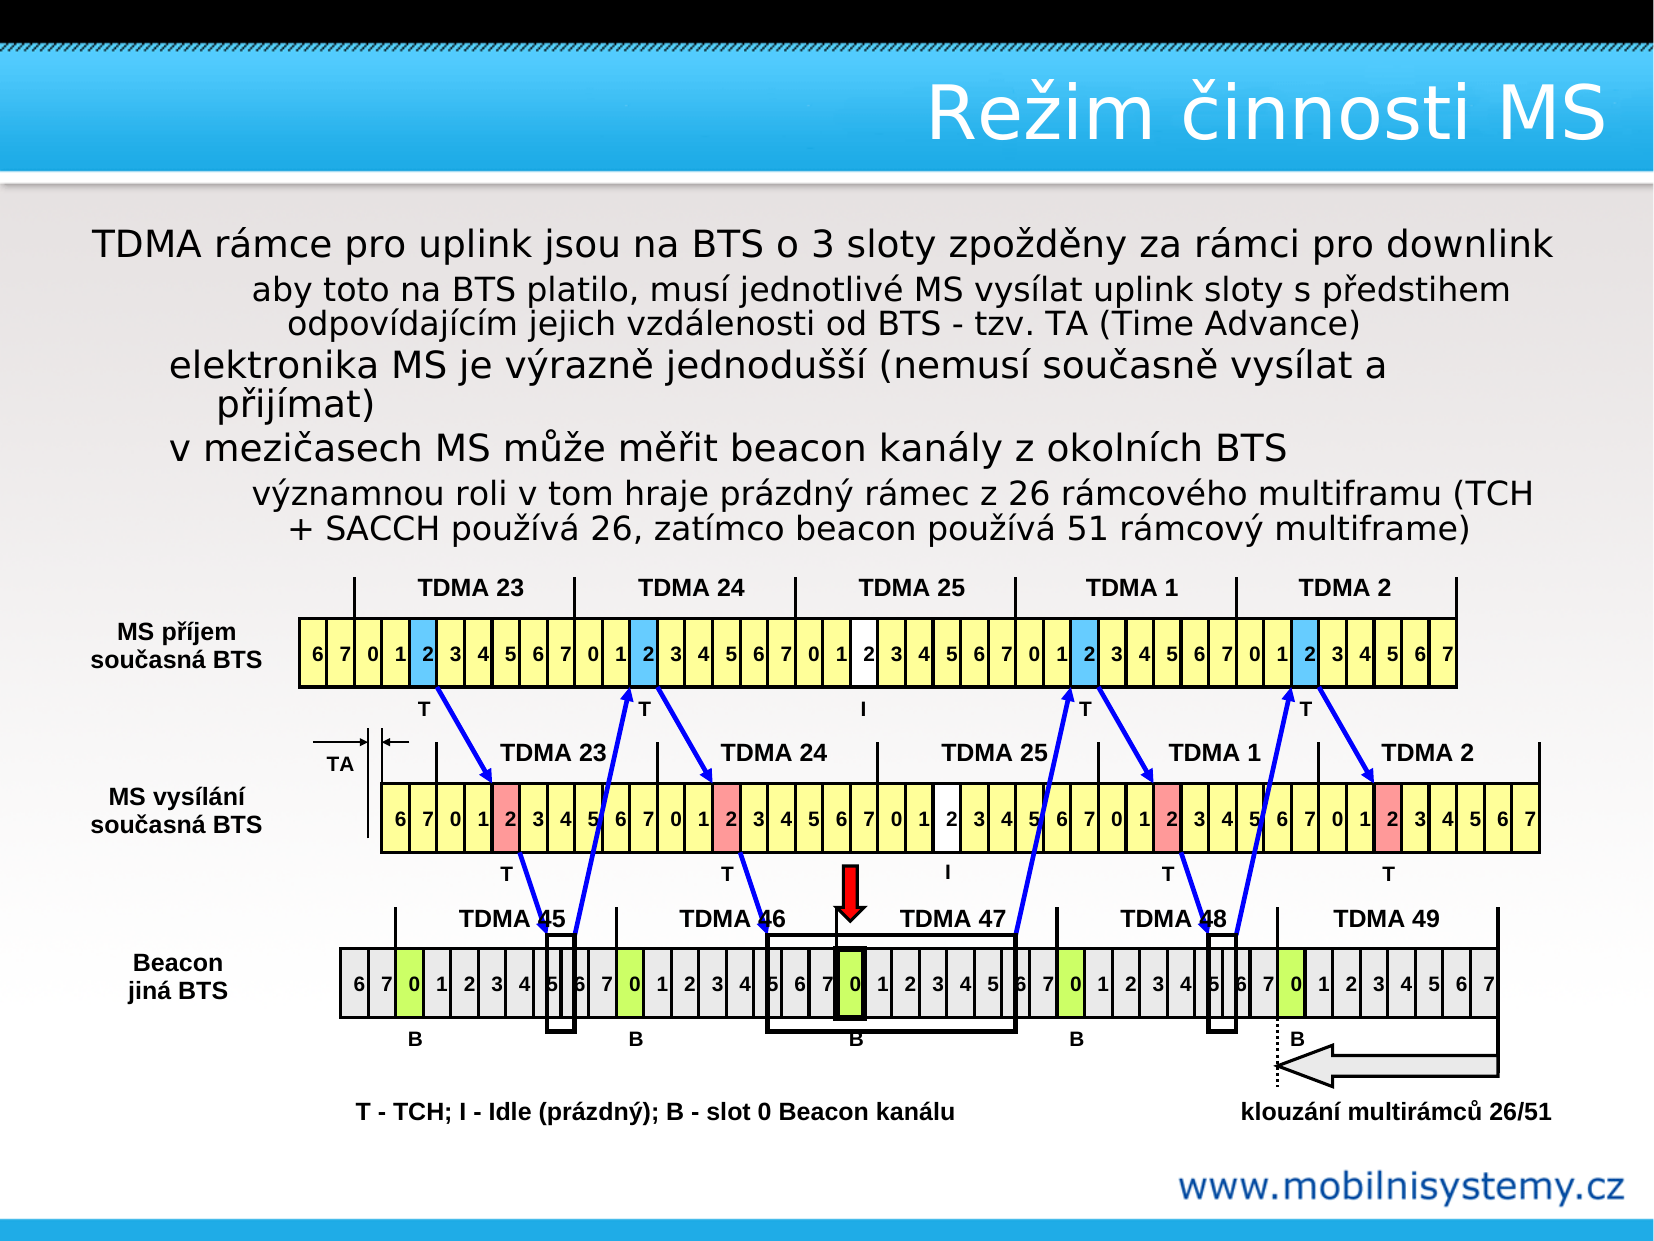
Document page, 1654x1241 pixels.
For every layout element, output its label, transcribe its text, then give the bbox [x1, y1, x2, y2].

text_box 5 [1015, 800, 1043, 839]
text_box 4 [1125, 634, 1153, 674]
text_box TDMA 47 [884, 937, 1013, 941]
text_box 4 [505, 965, 533, 1004]
text_box T [712, 855, 737, 894]
text_box [1348, 618, 1372, 634]
text_box [1511, 839, 1538, 853]
text_box [1320, 618, 1345, 634]
text_box 0 [1236, 634, 1263, 674]
text_box [1258, 839, 1262, 853]
text_box 3 [479, 965, 505, 1004]
text_box [877, 839, 904, 853]
text_box [1293, 618, 1317, 634]
text_box 5 [770, 965, 781, 1004]
text_box [1403, 674, 1427, 687]
text_box 2 [850, 634, 879, 674]
text_box [1236, 839, 1254, 853]
text_box [1224, 1004, 1234, 1018]
text_box [1484, 839, 1510, 853]
text_box 2 [1070, 634, 1099, 674]
text_box 5 [574, 800, 602, 839]
text_box [494, 618, 518, 634]
text_box [436, 839, 463, 853]
text_box [494, 783, 518, 800]
text_box 2 [671, 965, 700, 1004]
text_box [1279, 948, 1496, 965]
text_box 1 [822, 634, 850, 674]
text_box 3 [879, 634, 905, 674]
text_box 7 [1249, 965, 1277, 1004]
text_box 0 [1015, 634, 1043, 674]
text_box 4 [1346, 634, 1373, 674]
text_box [1183, 783, 1207, 800]
text_box [1211, 948, 1234, 965]
text_box TDMA 1 [1153, 731, 1277, 775]
text_box [618, 1004, 642, 1018]
text_box [631, 674, 656, 687]
text_box [1100, 618, 1124, 634]
text_box [645, 1004, 670, 1018]
text_box 6 [577, 965, 588, 1004]
text_box B [1056, 1020, 1085, 1060]
text_box 7 [368, 965, 397, 1004]
text_box 7 [988, 634, 1015, 674]
text_box [547, 839, 573, 853]
text_box [836, 866, 865, 922]
text_box [576, 783, 601, 800]
text_box [797, 618, 821, 634]
text_box [618, 948, 765, 965]
text_box [1320, 674, 1345, 687]
text_box 2 [1373, 800, 1403, 839]
text_box 1 [1125, 800, 1153, 839]
text_box [1128, 674, 1152, 687]
text_box MS vysílání současná BTS [75, 775, 279, 847]
text_box TDMA 45 [443, 896, 582, 941]
text_box 1 [1263, 634, 1291, 674]
text_box [879, 674, 904, 687]
text_box [659, 783, 683, 800]
text_box TDMA 2 [1366, 731, 1490, 775]
text_box [1265, 674, 1290, 687]
text_box 6 [1018, 965, 1029, 1004]
text_box 5 [1373, 634, 1401, 674]
text_box [604, 674, 628, 687]
text_box 4 [1387, 965, 1415, 1004]
text_box 2 [1153, 800, 1182, 839]
text_box [1346, 839, 1372, 853]
text_box [1155, 618, 1179, 634]
text_box [411, 618, 435, 634]
text_box 7 [1470, 965, 1496, 1004]
text_box [576, 674, 601, 687]
text_box [1100, 783, 1124, 800]
text_box 1 [381, 634, 409, 674]
text_box 3 [1403, 800, 1428, 839]
text_box [714, 783, 739, 800]
text_box [452, 1004, 477, 1018]
text_box [1318, 839, 1345, 853]
text_box 2 [891, 965, 920, 1004]
text_box 0 [1056, 965, 1084, 1004]
text_box [1017, 674, 1042, 687]
text_box 7 [1428, 634, 1455, 674]
text_box [1031, 1004, 1055, 1018]
text_box [1417, 1004, 1441, 1018]
text_box [1293, 783, 1317, 800]
text_box [783, 1004, 807, 1018]
text_box 6 [602, 800, 629, 839]
text_box [838, 948, 1013, 965]
text_box [907, 674, 931, 687]
text_box Beacon jiná BTS [112, 940, 244, 1012]
text_box 4 [946, 965, 974, 1004]
text_box [480, 1004, 504, 1018]
text_box [1169, 1004, 1193, 1018]
text_box [797, 674, 821, 687]
text_box [921, 1004, 945, 1018]
text_box 1 [1043, 634, 1070, 674]
text_box [755, 1004, 765, 1018]
text_box T [1373, 855, 1398, 894]
text_box [1293, 674, 1317, 687]
text_box TDMA 48 [1105, 896, 1243, 941]
text_box [464, 839, 490, 853]
text_box 2 [1291, 634, 1320, 674]
text_box [990, 674, 1014, 687]
text_box 0 [438, 800, 464, 839]
text_box [742, 783, 766, 800]
text_box [491, 839, 518, 853]
text_box [1486, 783, 1510, 800]
text_box 2 [932, 800, 962, 839]
text_box 3 [1320, 634, 1346, 674]
text_box [383, 783, 408, 800]
text_box [712, 839, 739, 853]
text_box 7 [1070, 800, 1098, 839]
text_box 6 [519, 634, 547, 674]
text_box [824, 618, 849, 634]
text_box [1003, 1004, 1013, 1018]
text_box 2 [409, 634, 438, 674]
text_box [356, 618, 380, 634]
text_box 5 [974, 965, 1001, 1004]
text_box [563, 1004, 572, 1018]
text_box 7 [409, 800, 438, 839]
text_box 6 [960, 634, 988, 674]
text_box [1086, 1004, 1111, 1018]
text_box B [1277, 1020, 1306, 1060]
text_box [602, 839, 628, 853]
text_box [1389, 1004, 1414, 1018]
text_box [1401, 839, 1427, 853]
text_box [397, 948, 545, 965]
text_box [1291, 839, 1317, 853]
text_box 5 [753, 965, 765, 1004]
text_box [411, 674, 435, 687]
text_box 2 [712, 800, 741, 839]
text_box [574, 839, 593, 853]
text_box [769, 783, 794, 800]
text_box TDMA 49 [1318, 896, 1456, 941]
text_box [328, 618, 353, 634]
text_box [1431, 783, 1455, 800]
text_box [590, 1004, 615, 1018]
text_box 5 [549, 965, 560, 1004]
text_box [1252, 1004, 1276, 1018]
text_box [988, 839, 1014, 853]
text_box 4 [1167, 965, 1194, 1004]
text_box [494, 674, 518, 687]
text_box 6 [382, 800, 409, 839]
text_box 6 [1238, 965, 1249, 1004]
text_box [411, 783, 435, 800]
text_box TA [299, 744, 382, 784]
text_box [769, 674, 794, 687]
list TDMA rámce pro uplink jsou na BTS o 3 sloty zpožděny za rámci pro downlink aby toto na BTS platilo, musí jednotlivé MS vysílat uplink sloty s předstihem odpovídajícím jejich vzdálenosti od BTS - tzv. TA (Time Advance) elektronika MS je výrazně jednodušší (nemusí současně vysílat a přijímat) v mezičasech MS může měřit beacon kanály z okolních BTS významnou roli v tom hraje prázdný rámec z 26 rámcového multiframu (TCH + SACCH používá 26, zatímco beacon používá 51 rámcový multiframe) [32, 218, 1595, 1108]
text_box [1277, 1045, 1498, 1087]
text_box [1141, 1004, 1166, 1018]
text_box [1238, 948, 1276, 965]
text_box 0 [355, 634, 381, 674]
text_box [549, 618, 573, 634]
text_box TDMA 2 [1283, 566, 1408, 610]
text_box [507, 1004, 532, 1018]
text_box [1049, 783, 1069, 800]
text_box 7 [767, 634, 795, 674]
text_box [1238, 618, 1262, 634]
text_box [686, 674, 711, 687]
text_box 7 [850, 800, 877, 839]
text_box [1128, 618, 1152, 634]
text_box [1017, 783, 1042, 800]
text_box [948, 1004, 973, 1018]
text_box 6 [1043, 800, 1070, 839]
text_box [1015, 839, 1034, 853]
text_box [1155, 783, 1179, 800]
text_box [521, 839, 546, 853]
text_box [838, 1004, 863, 1018]
text_box [1320, 783, 1345, 800]
text_box [1362, 1004, 1386, 1018]
text_box 7 [1511, 800, 1538, 839]
text_box [1431, 618, 1455, 634]
text_box [466, 618, 490, 634]
text_box [742, 674, 766, 687]
text_box [381, 839, 408, 853]
text_box [1045, 618, 1069, 634]
text_box [299, 674, 325, 687]
text_box [356, 674, 380, 687]
text_box [1348, 783, 1372, 800]
text_box [686, 783, 711, 800]
text_box [684, 839, 711, 853]
text_box [728, 1004, 752, 1018]
text_box [549, 783, 573, 800]
text_box [962, 674, 987, 687]
text_box 7 [326, 634, 355, 674]
text_box [438, 783, 463, 800]
text_box [631, 618, 656, 634]
text_box 0 [1098, 800, 1125, 839]
text_box 4 [726, 965, 753, 1004]
text_box 0 [795, 634, 822, 674]
text_box 0 [1318, 800, 1346, 839]
text_box T [492, 855, 516, 894]
text_box [962, 783, 987, 800]
text_box [1211, 1004, 1221, 1018]
text_box [1456, 839, 1483, 853]
text_box TDMA 25 [926, 731, 1058, 775]
text_box I [845, 689, 879, 729]
text_box [1059, 1004, 1083, 1018]
text_box [466, 783, 490, 800]
text_box 4 [547, 800, 574, 839]
text_box 2 [450, 965, 479, 1004]
text_box [1018, 1004, 1028, 1018]
text_box [596, 839, 601, 853]
text_box [1279, 1004, 1303, 1018]
text_box [466, 674, 490, 687]
text_box [629, 839, 656, 853]
text_box [893, 1004, 918, 1018]
text_box T [1153, 855, 1178, 894]
text_box [767, 839, 794, 853]
text_box [824, 783, 849, 800]
text_box TDMA 23 [485, 731, 617, 775]
text_box [1348, 674, 1372, 687]
text_box [770, 1004, 780, 1018]
text_box [935, 674, 959, 687]
text_box T [629, 689, 654, 729]
text_box [1072, 674, 1097, 687]
text_box 1 [1305, 965, 1332, 1004]
text_box [852, 618, 876, 634]
text_box T [1070, 689, 1095, 729]
text_box [1128, 783, 1152, 800]
text_box [797, 783, 821, 800]
text_box [822, 839, 849, 853]
text_box [438, 618, 463, 634]
text_box 4 [1208, 800, 1236, 839]
text_box 7 [1208, 634, 1236, 674]
text_box 4 [684, 634, 712, 674]
text_box 5 [1194, 965, 1206, 1004]
text_box [1238, 783, 1262, 800]
text_box [1183, 839, 1207, 853]
text_box 6 [1484, 800, 1511, 839]
text_box [1428, 839, 1455, 853]
text_box 0 [836, 965, 864, 1004]
text_box [328, 674, 353, 687]
text_box [769, 618, 794, 634]
text_box [1153, 839, 1179, 853]
text_box TDMA 24 [705, 731, 843, 775]
text_box [1376, 783, 1400, 800]
text_box [549, 948, 572, 965]
text_box [577, 948, 615, 965]
text_box [1183, 618, 1207, 634]
text_box 0 [877, 800, 905, 839]
text_box 2 [1112, 965, 1141, 1004]
text_box 0 [1277, 965, 1305, 1004]
text_box 6 [560, 965, 572, 1004]
text_box TDMA 47 [884, 896, 1023, 941]
text_box [962, 618, 987, 634]
text_box [1403, 783, 1427, 800]
text_box [1307, 1004, 1331, 1018]
text_box 1 [643, 965, 671, 1004]
text_box 7 [547, 634, 574, 674]
text_box 2 [492, 800, 521, 839]
text_box [1376, 674, 1400, 687]
text_box [811, 1004, 835, 1018]
text_box [383, 618, 408, 634]
text_box 2 [629, 634, 659, 674]
text_box [1043, 839, 1069, 853]
text_box [535, 1004, 545, 1018]
text_box 4 [464, 634, 492, 674]
text_box [521, 618, 546, 634]
text_box 3 [438, 634, 464, 674]
text_box 5 [712, 634, 740, 674]
text_box [608, 783, 628, 800]
text_box [907, 618, 931, 634]
text_box klouzání multirámců 26/51 [1225, 1089, 1569, 1134]
text_box 7 [1029, 965, 1056, 1004]
text_box 3 [659, 634, 684, 674]
text_box [1072, 783, 1097, 800]
text_box [935, 618, 959, 634]
text_box [850, 839, 876, 853]
text_box [1208, 839, 1235, 853]
text_box [673, 1004, 697, 1018]
text_box 7 [588, 965, 616, 1004]
text_box [1444, 1004, 1469, 1018]
text_box [521, 783, 546, 800]
text_box 3 [1361, 965, 1387, 1004]
text_box [1045, 674, 1069, 687]
text_box [1125, 839, 1152, 853]
text_box [1403, 618, 1427, 634]
text_box 6 [299, 634, 326, 674]
text_box [1269, 783, 1290, 800]
text_box [932, 839, 959, 853]
text_box [1210, 783, 1235, 800]
text_box [770, 948, 835, 965]
text_box B [836, 1020, 865, 1060]
text_box 3 [700, 965, 726, 1004]
text_box 1 [684, 800, 712, 839]
text_box [1072, 618, 1097, 634]
text_box [397, 1004, 422, 1018]
text_box [1018, 948, 1055, 965]
text_box [1458, 783, 1483, 800]
text_box [1265, 618, 1290, 634]
text_box 5 [1211, 965, 1222, 1004]
text_box 1 [864, 965, 891, 1004]
text_box [1059, 948, 1206, 965]
text_box [659, 674, 683, 687]
text_box [700, 1004, 725, 1018]
text_box [383, 674, 408, 687]
text_box [631, 783, 656, 800]
text_box 5 [533, 965, 545, 1004]
text_box [935, 783, 959, 800]
text_box 3 [741, 800, 767, 839]
text_box 0 [657, 800, 684, 839]
text_box 1 [602, 634, 629, 674]
text_box 4 [988, 800, 1015, 839]
text_box 6 [1222, 965, 1234, 1004]
text_box 3 [962, 800, 988, 839]
text_box 0 [616, 965, 643, 1004]
text_box [714, 674, 739, 687]
text_box [438, 674, 463, 687]
text_box 7 [1291, 800, 1318, 839]
text_box [1238, 674, 1262, 687]
text_box [340, 948, 394, 965]
text_box 6 [1001, 965, 1013, 1004]
text_box [657, 839, 683, 853]
text_box 1 [1346, 800, 1373, 839]
title Režim činnosti MS [29, 41, 1624, 185]
text_box [1373, 839, 1400, 853]
text_box 6 [1263, 800, 1291, 839]
text_box 5 [1153, 634, 1180, 674]
text_box 5 [492, 634, 519, 674]
text_box 7 [629, 800, 657, 839]
text_box [852, 783, 876, 800]
text_box TDMA 25 [843, 566, 981, 610]
text_box [1070, 839, 1097, 853]
text_box 6 [1442, 965, 1470, 1004]
text_box 5 [1456, 800, 1484, 839]
text_box [425, 1004, 449, 1018]
text_box TDMA 23 [613, 734, 623, 775]
text_box [879, 618, 904, 634]
text_box [576, 618, 601, 634]
text_box [1183, 674, 1207, 687]
text_box [905, 839, 931, 853]
text_box [866, 1004, 890, 1018]
text_box 6 [740, 634, 767, 674]
text_box 3 [1099, 634, 1125, 674]
text_box [1263, 839, 1290, 853]
text_box 5 [1415, 965, 1442, 1004]
text_box 3 [920, 965, 946, 1004]
text_box TDMA 1 [1070, 566, 1195, 610]
text_box [549, 674, 573, 687]
text_box [1196, 1004, 1206, 1018]
text_box [1238, 1004, 1248, 1018]
text_box [409, 839, 435, 853]
text_box TDMA 24 [622, 566, 761, 610]
text_box [907, 783, 931, 800]
text_box [340, 1004, 367, 1018]
text_box [299, 618, 325, 634]
text_box 6 [1401, 634, 1428, 674]
text_box 2 [1332, 965, 1361, 1004]
text_box [686, 618, 711, 634]
text_box 1 [464, 800, 492, 839]
text_box 6 [340, 965, 368, 1004]
text_box [549, 1004, 559, 1018]
text_box [1100, 674, 1124, 687]
text_box 1 [423, 965, 450, 1004]
text_box [1472, 1004, 1496, 1018]
text_box 6 [781, 965, 808, 1004]
text_box [1098, 839, 1124, 853]
text_box 3 [1141, 965, 1167, 1004]
text_box [577, 1004, 587, 1018]
text_box 1 [1084, 965, 1112, 1004]
text_box 0 [397, 965, 423, 1004]
text_box 6 [822, 800, 850, 839]
text_box [824, 674, 849, 687]
text_box [852, 674, 876, 687]
text_box [795, 839, 821, 853]
picture [0, 0, 1654, 1241]
text_box 4 [767, 800, 795, 839]
text_box 5 [795, 800, 822, 839]
text_box T [409, 689, 433, 729]
text_box TDMA 23 [402, 566, 540, 610]
text_box [714, 618, 739, 634]
text_box [990, 783, 1014, 800]
text_box [1334, 1004, 1359, 1018]
text_box [976, 1004, 1000, 1018]
text_box [1037, 839, 1042, 853]
text_box [1210, 618, 1235, 634]
text_box 4 [1428, 800, 1456, 839]
text_box [521, 674, 546, 687]
text_box [742, 839, 766, 853]
text_box I [930, 853, 964, 893]
text_box B [616, 1020, 644, 1060]
text_box 7 [808, 965, 836, 1004]
text_box B [395, 1020, 424, 1060]
text_box 1 [905, 800, 932, 839]
text_box [960, 839, 987, 853]
text_box 3 [521, 800, 547, 839]
text_box [1210, 674, 1235, 687]
text_box [1017, 618, 1042, 634]
text_box [370, 1004, 394, 1018]
text_box [990, 618, 1014, 634]
text_box 0 [574, 634, 602, 674]
text_box [659, 618, 683, 634]
text_box 5 [1236, 800, 1263, 839]
text_box [1513, 783, 1538, 800]
text_box MS příjem současná BTS [75, 610, 279, 682]
text_box [742, 618, 766, 634]
text_box 3 [1182, 800, 1208, 839]
text_box 5 [932, 634, 960, 674]
text_box [1376, 618, 1400, 634]
text_box T - TCH; I - Idle (prázdný); B - slot 0 Beacon kanálu [340, 1089, 972, 1134]
text_box [1431, 674, 1455, 687]
text_box TDMA 46 [664, 896, 802, 941]
text_box [1114, 1004, 1138, 1018]
text_box 4 [905, 634, 932, 674]
text_box [1155, 674, 1179, 687]
text_box T [1291, 689, 1315, 729]
text_box [604, 618, 628, 634]
text_box TDMA 25 [1054, 734, 1064, 775]
text_box [879, 783, 904, 800]
